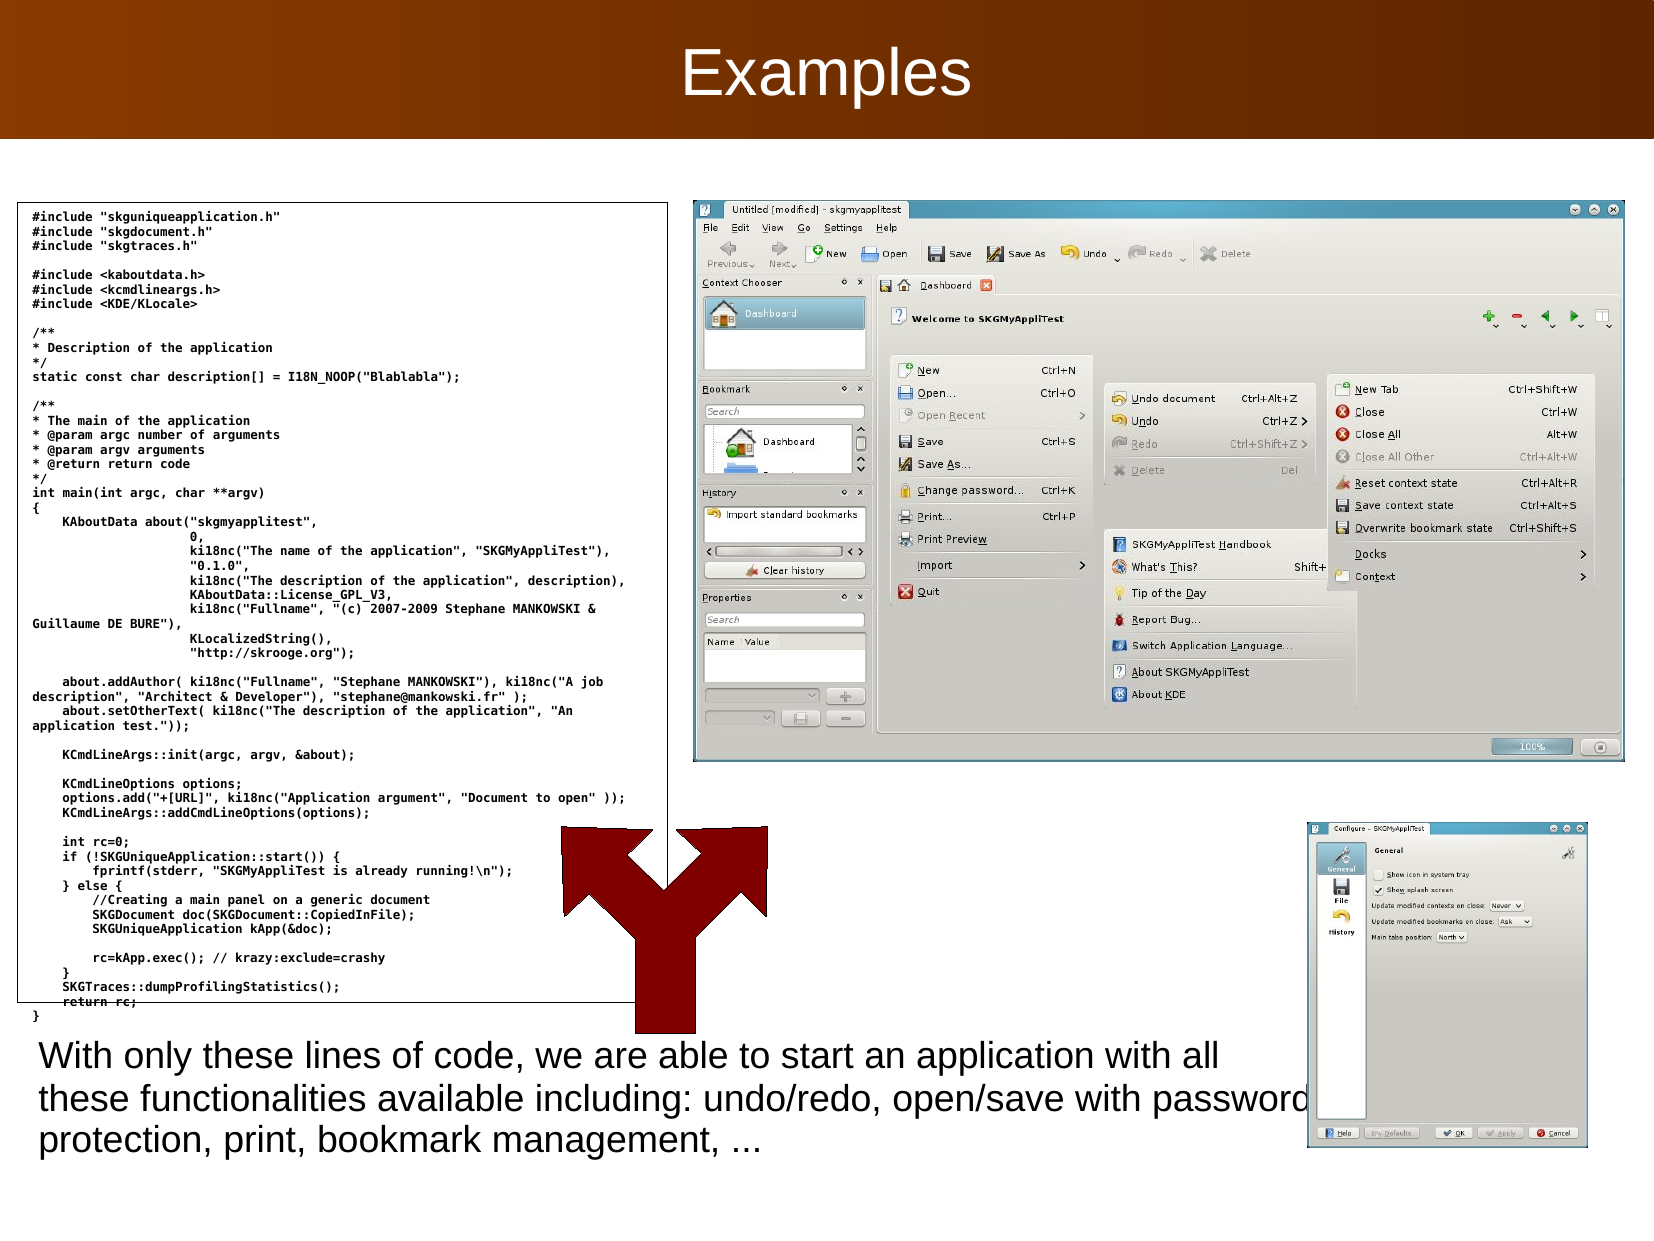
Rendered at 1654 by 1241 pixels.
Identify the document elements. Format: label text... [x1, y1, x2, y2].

text_box #include "skguniqueapplication.h" #include "skgdocument.h" #include "skgtraces.h" #include <kaboutdata.h> #include <kcmdlineargs.h> #include <KDE/KLocale> /** * Description of the application */ static const char description[] = I18N_NOOP("Blablabla"); /** * The main of the application * @param argc number of arguments * @param argv arguments * @return return code */ int main(int argc, char **argv) { KAboutData about("skgmyapplitest", 0, ki18nc("The name of the application", "SKGMyAppliTest"), "0.1.0", ki18nc("The description of the application", description), KAboutData::License_GPL_V3, ki18nc("Fullname", "(c) 2007-2009 Stephane MANKOWSKI & Guillaume DE BURE"), KLocalizedString(), "http://skrooge.org"); about.addAuthor( ki18nc("Fullname", "Stephane MANKOWSKI"), ki18nc("A job description", "Architect & Developer"), "stephane@mankowski.fr" ); about.setOtherText( ki18nc("The description of the application", "An application test.")); KCmdLineArgs::init(argc, argv, &about); KCmdLineOptions options; options.add("+[URL]", ki18nc("Application argument", "Document to open" )); KCmdLineArgs::addCmdLineOptions(options); int rc=0; if (!SKGUniqueApplication::start()) { fprintf(stderr, "SKGMyAppliTest is already running!\n"); } else { //Creating a main panel on a generic document SKGDocument doc(SKGDocument::CopiedInFile); SKGUniqueApplication kApp(&doc); rc=kApp.exec(); // krazy:exclude=crashy } SKGTraces::dumpProfilingStatistics(); return rc; } [17, 202, 668, 1003]
text_box [561, 826, 768, 1034]
text_box With only these lines of code, we are able to start an application with all these functionalities available including: undo/redo, open/save with password protection, print, bookmark management, ... [23, 1027, 1329, 1211]
picture [693, 200, 1625, 762]
title Examples [0, 0, 1654, 139]
picture [1307, 822, 1588, 1148]
